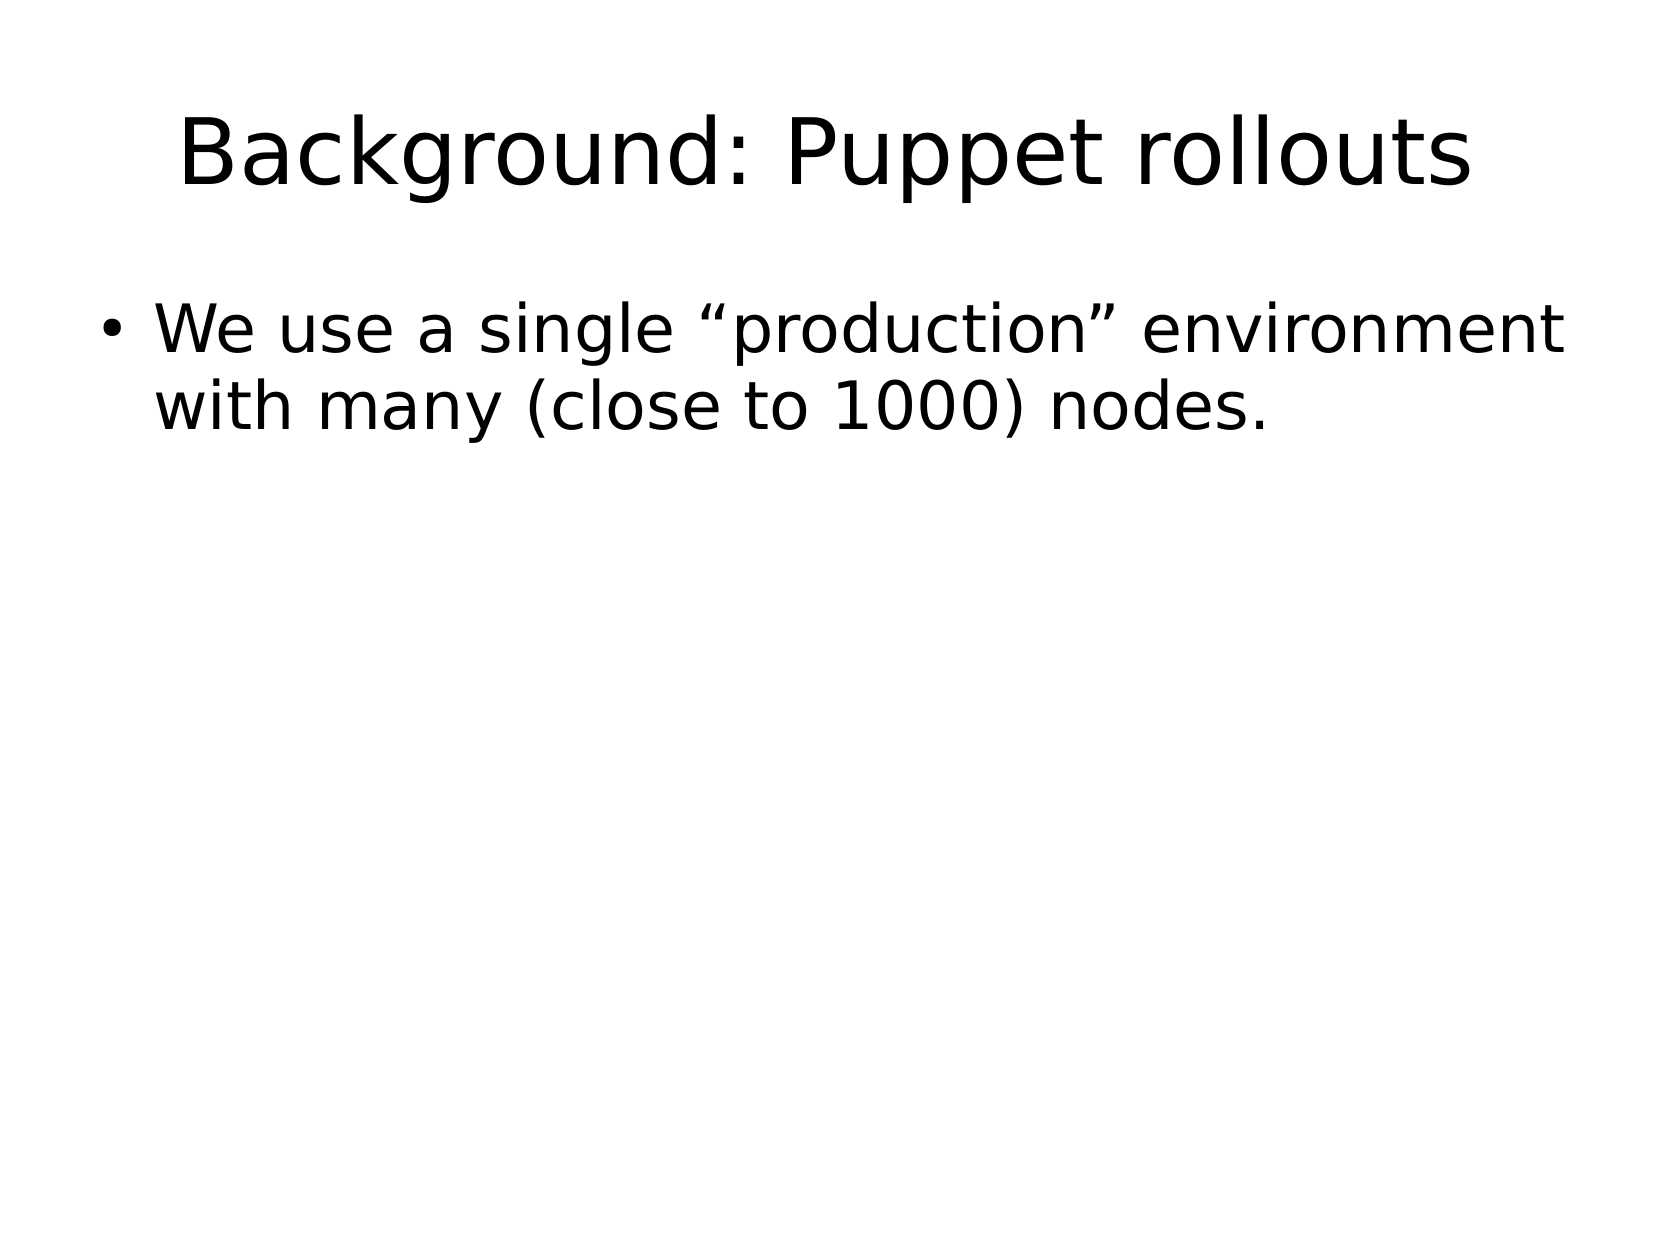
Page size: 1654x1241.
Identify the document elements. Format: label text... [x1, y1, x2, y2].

list We use a single “production” environment with many (close to 1000) nodes. [82, 290, 1571, 1010]
title Background: Puppet rollouts [82, 49, 1571, 257]
